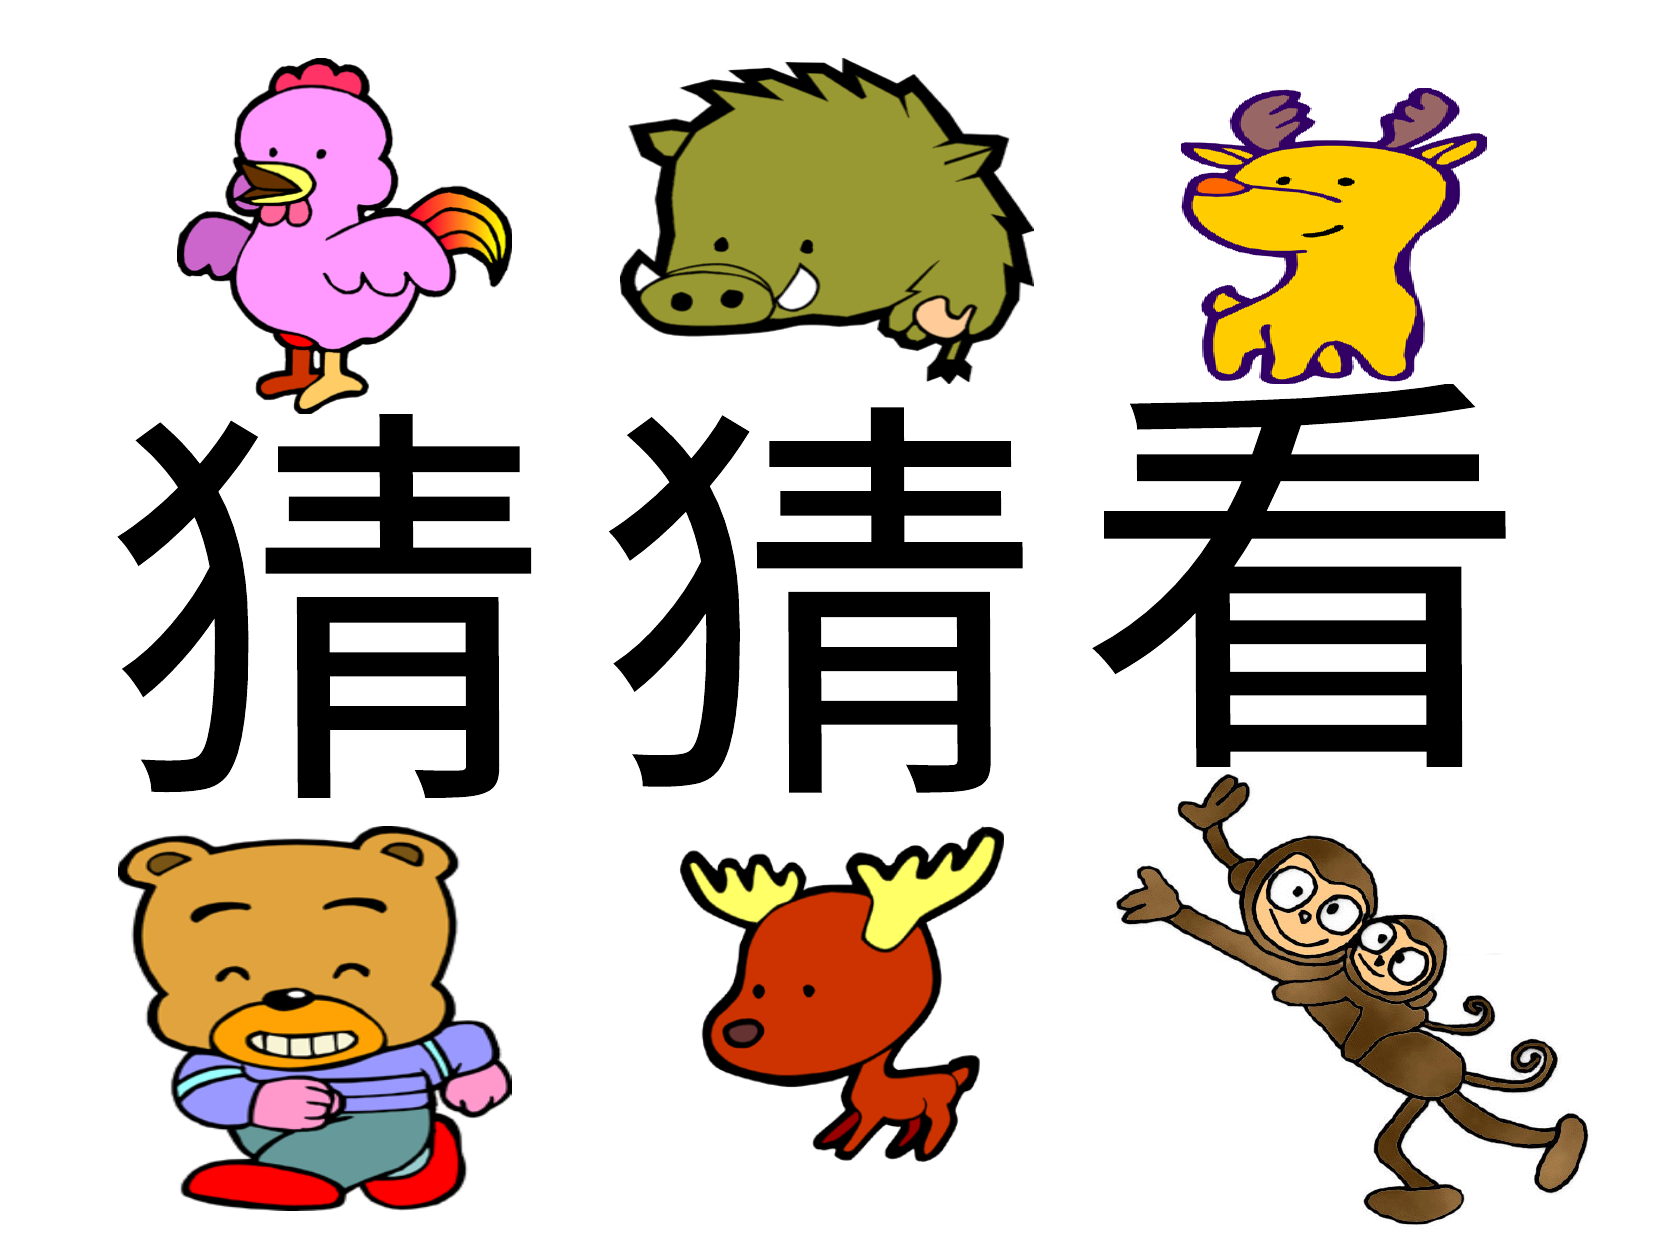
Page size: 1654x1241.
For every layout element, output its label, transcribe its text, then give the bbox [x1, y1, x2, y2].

picture [1112, 767, 1595, 1230]
picture [177, 58, 512, 414]
text_box 猜 [610, 416, 749, 786]
text_box 看 [1093, 384, 1505, 767]
picture [1181, 88, 1487, 384]
text_box 猜 [789, 592, 990, 792]
text_box 猜 [297, 597, 499, 798]
text_box 猜 [757, 408, 1022, 568]
picture [679, 826, 1004, 1163]
text_box 猜 [266, 414, 531, 573]
picture [118, 826, 512, 1211]
text_box 猜 [118, 421, 258, 792]
picture [620, 58, 1034, 384]
